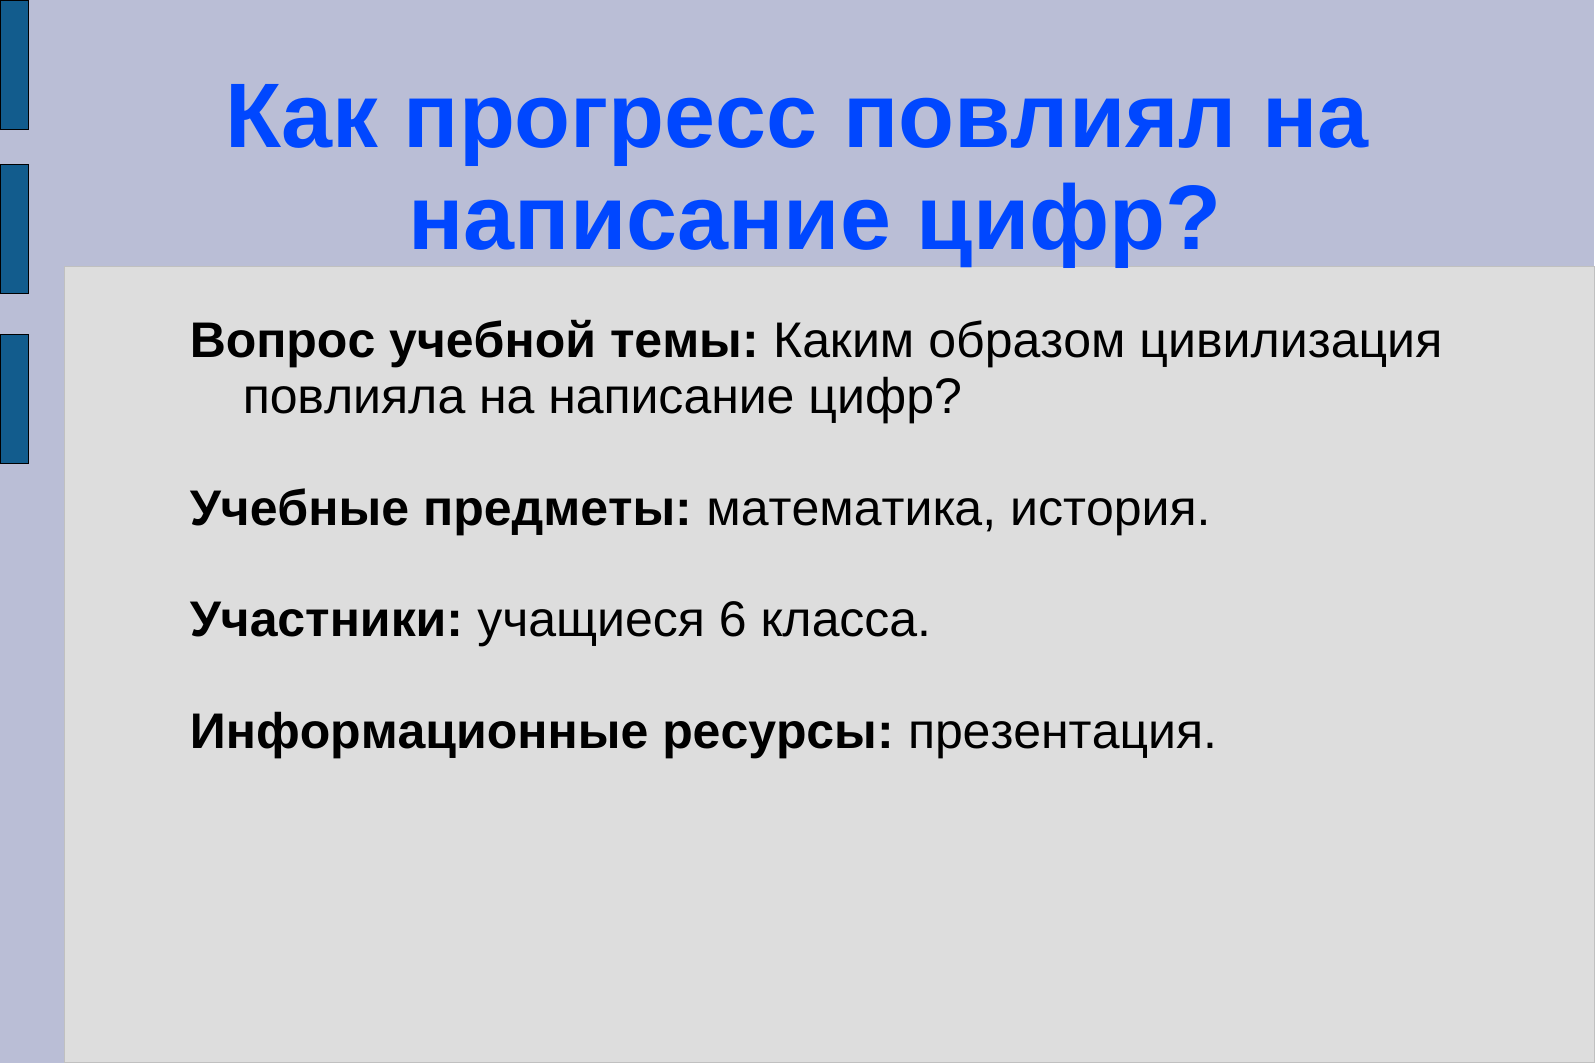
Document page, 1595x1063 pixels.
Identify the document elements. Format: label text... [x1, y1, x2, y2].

list Вопрос учебной темы: Каким образом цивилизация повлияла на написание цифр? Учебные предметы: математика, история. Участники: учащиеся 6 класса. Информационные ресурсы: презентация. [172, 312, 1514, 983]
title Как прогресс повлиял на написание цифр? [117, 64, 1479, 270]
